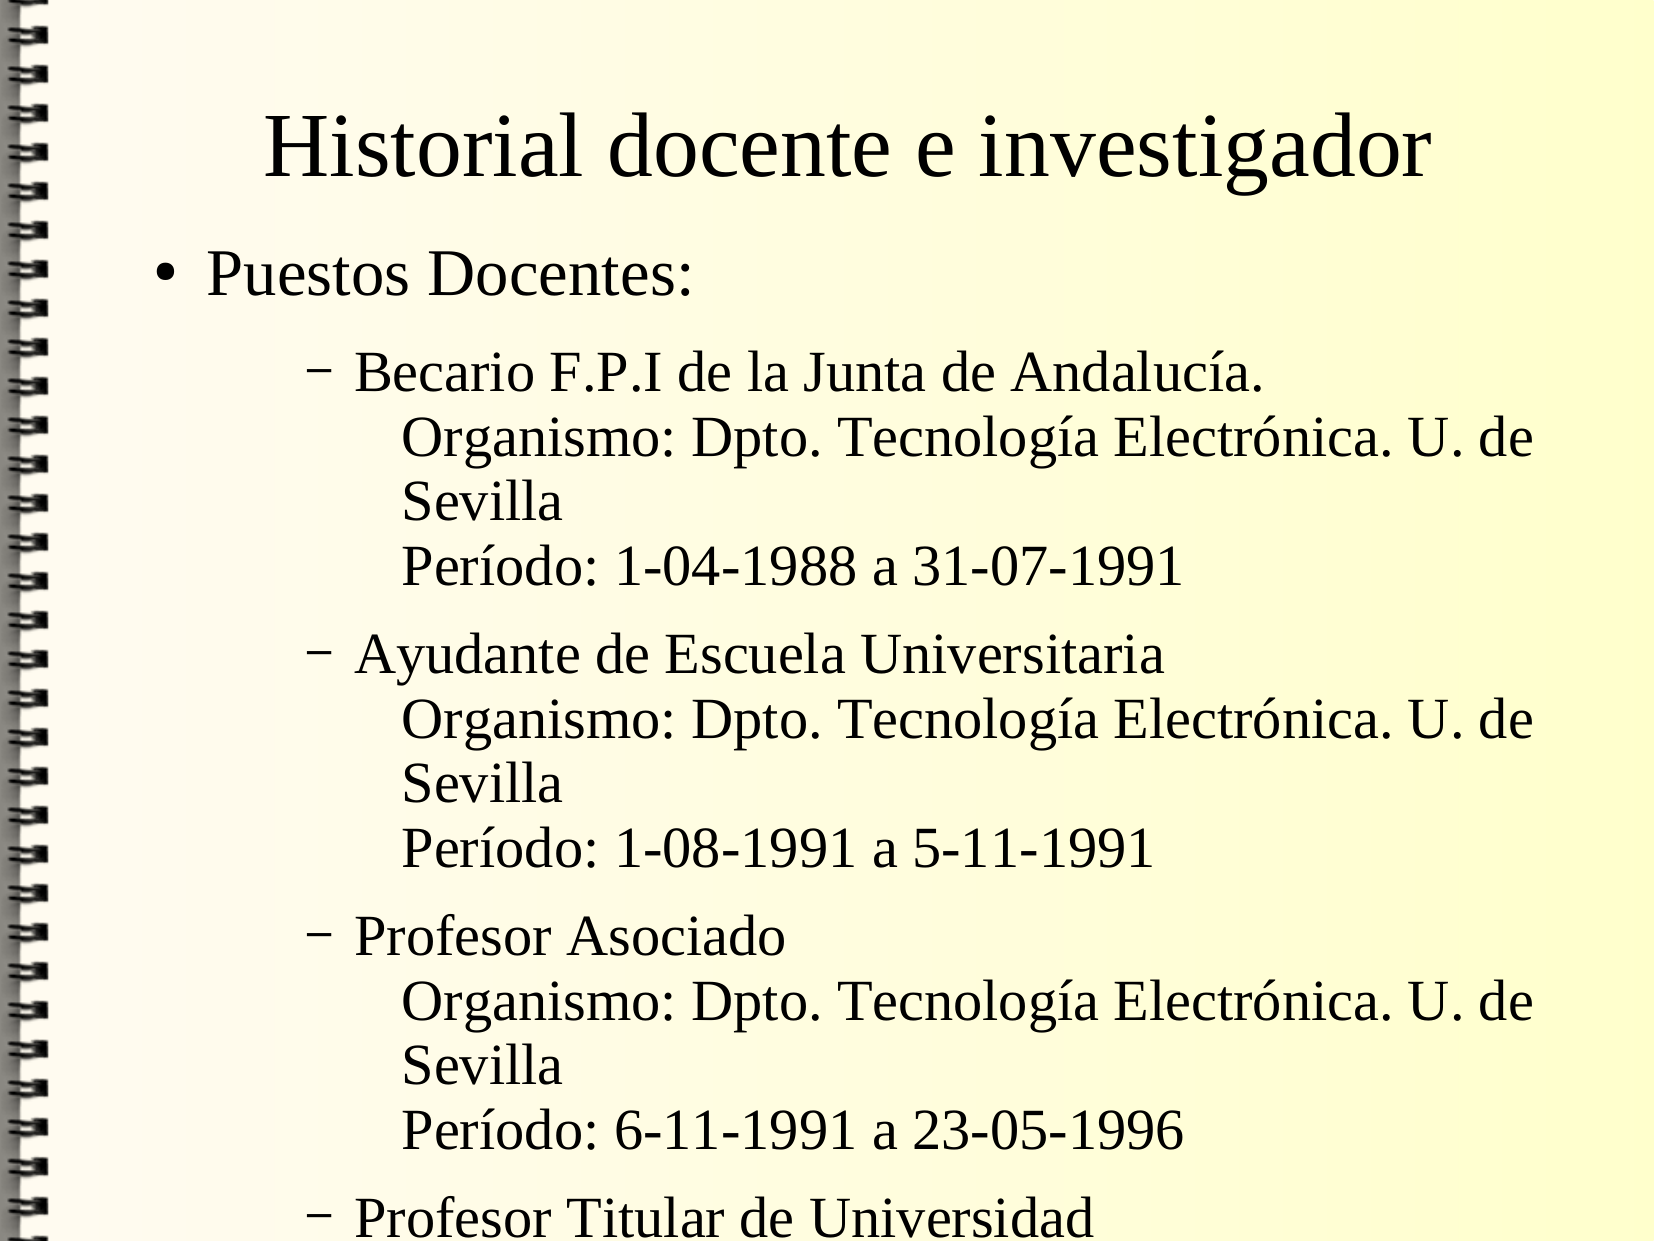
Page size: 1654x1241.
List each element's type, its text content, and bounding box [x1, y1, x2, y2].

title Historial docente e investigador [59, 86, 1639, 205]
picture [0, 0, 1654, 1241]
list Puestos Docentes: Becario F.P.I de la Junta de Andalucía. Organismo: Dpto. Tecnología Electrónica. U. de Sevilla Período: 1-04-1988 a 31-07-1991 Ayudante de Escuela Universitaria Organismo: Dpto. Tecnología Electrónica. U. de Sevilla Período: 1-08-1991 a 5-11-1991 Profesor Asociado Organismo: Dpto. Tecnología Electrónica. U. de Sevilla Período: 6-11-1991 a 23-05-1996 Profesor Titular de Universidad Organismo: Dpto. Tecnología Electrónica. U. de Sevilla Período: 24-05-1996 hasta la fecha de hoy. [118, 236, 1611, 1214]
